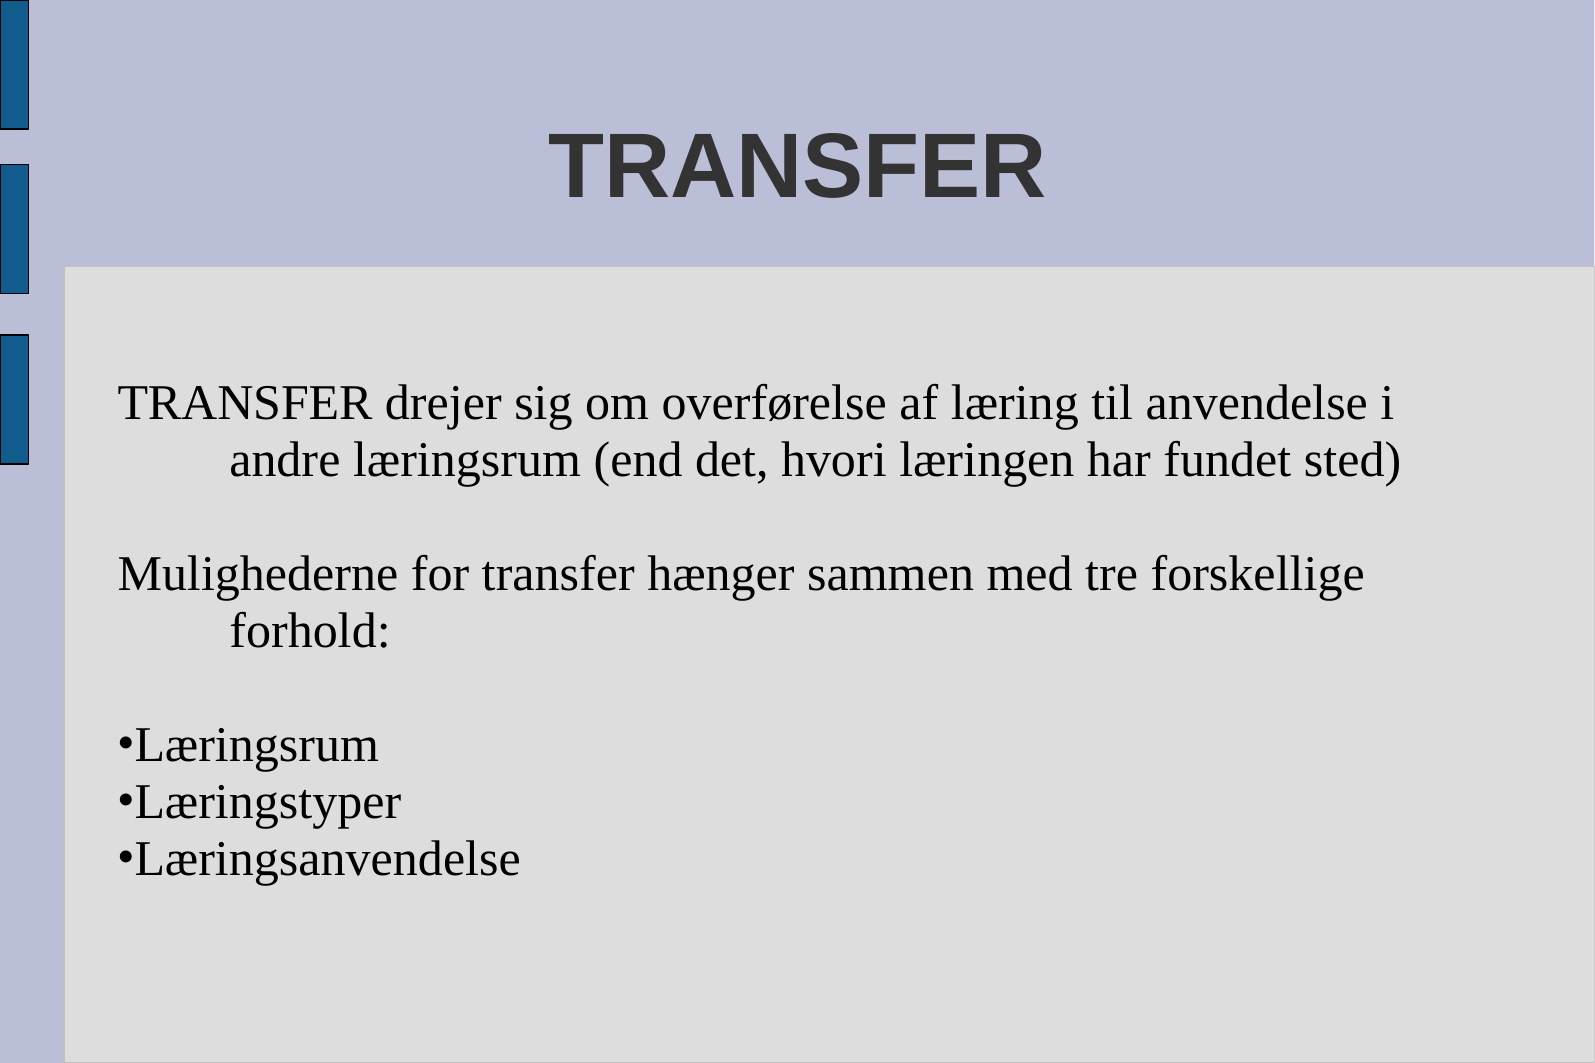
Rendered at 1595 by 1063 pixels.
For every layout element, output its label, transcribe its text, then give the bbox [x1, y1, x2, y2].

subtitle TRANSFER drejer sig om overførelse af læring til anvendelse i andre læringsrum (end det, hvori læringen har fundet sted) Mulighederne for transfer hænger sammen med tre forskellige forhold: Læringsrum Læringstyper Læringsanvendelse [117, 302, 1479, 958]
title TRANSFER [117, 71, 1479, 262]
